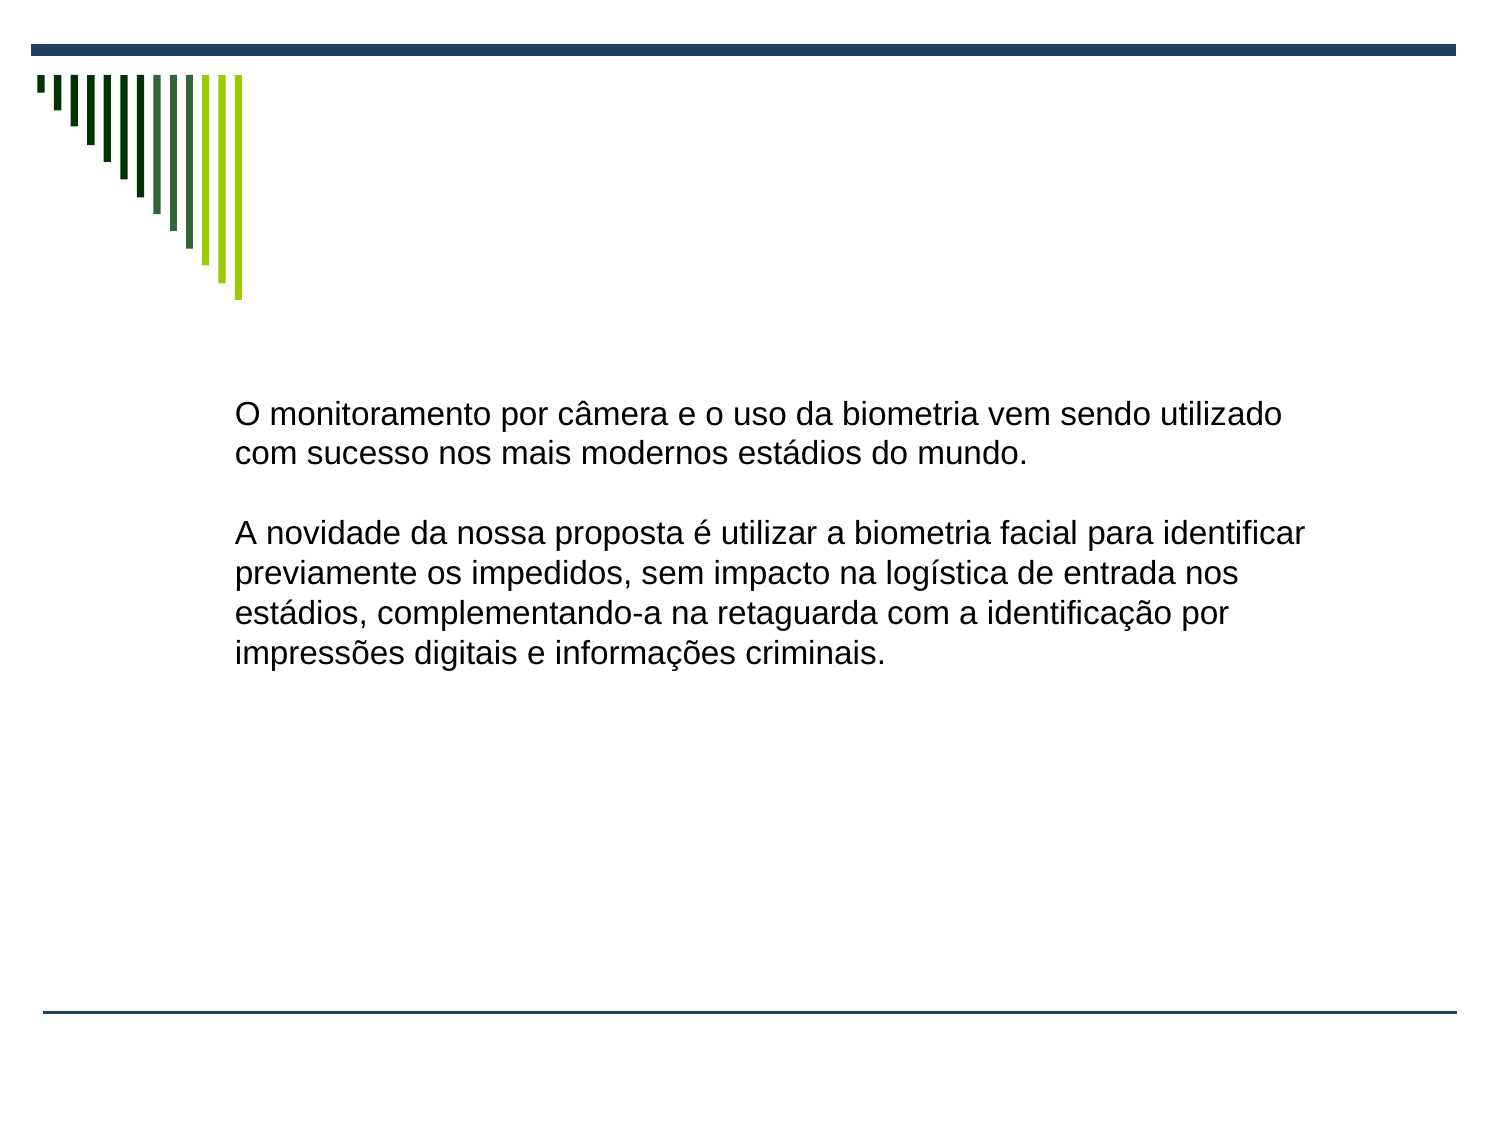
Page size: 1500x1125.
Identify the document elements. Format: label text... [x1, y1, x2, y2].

title O monitoramento por câmera e o uso da biometria vem sendo utilizado com sucesso nos mais modernos estádios do mundo. A novidade da nossa proposta é utilizar a biometria facial para identificar previamente os impedidos, sem impacto na logística de entrada nos estádios, complementando-a na retaguarda com a identificação por impressões digitais e informações criminais. [220, 342, 1371, 721]
